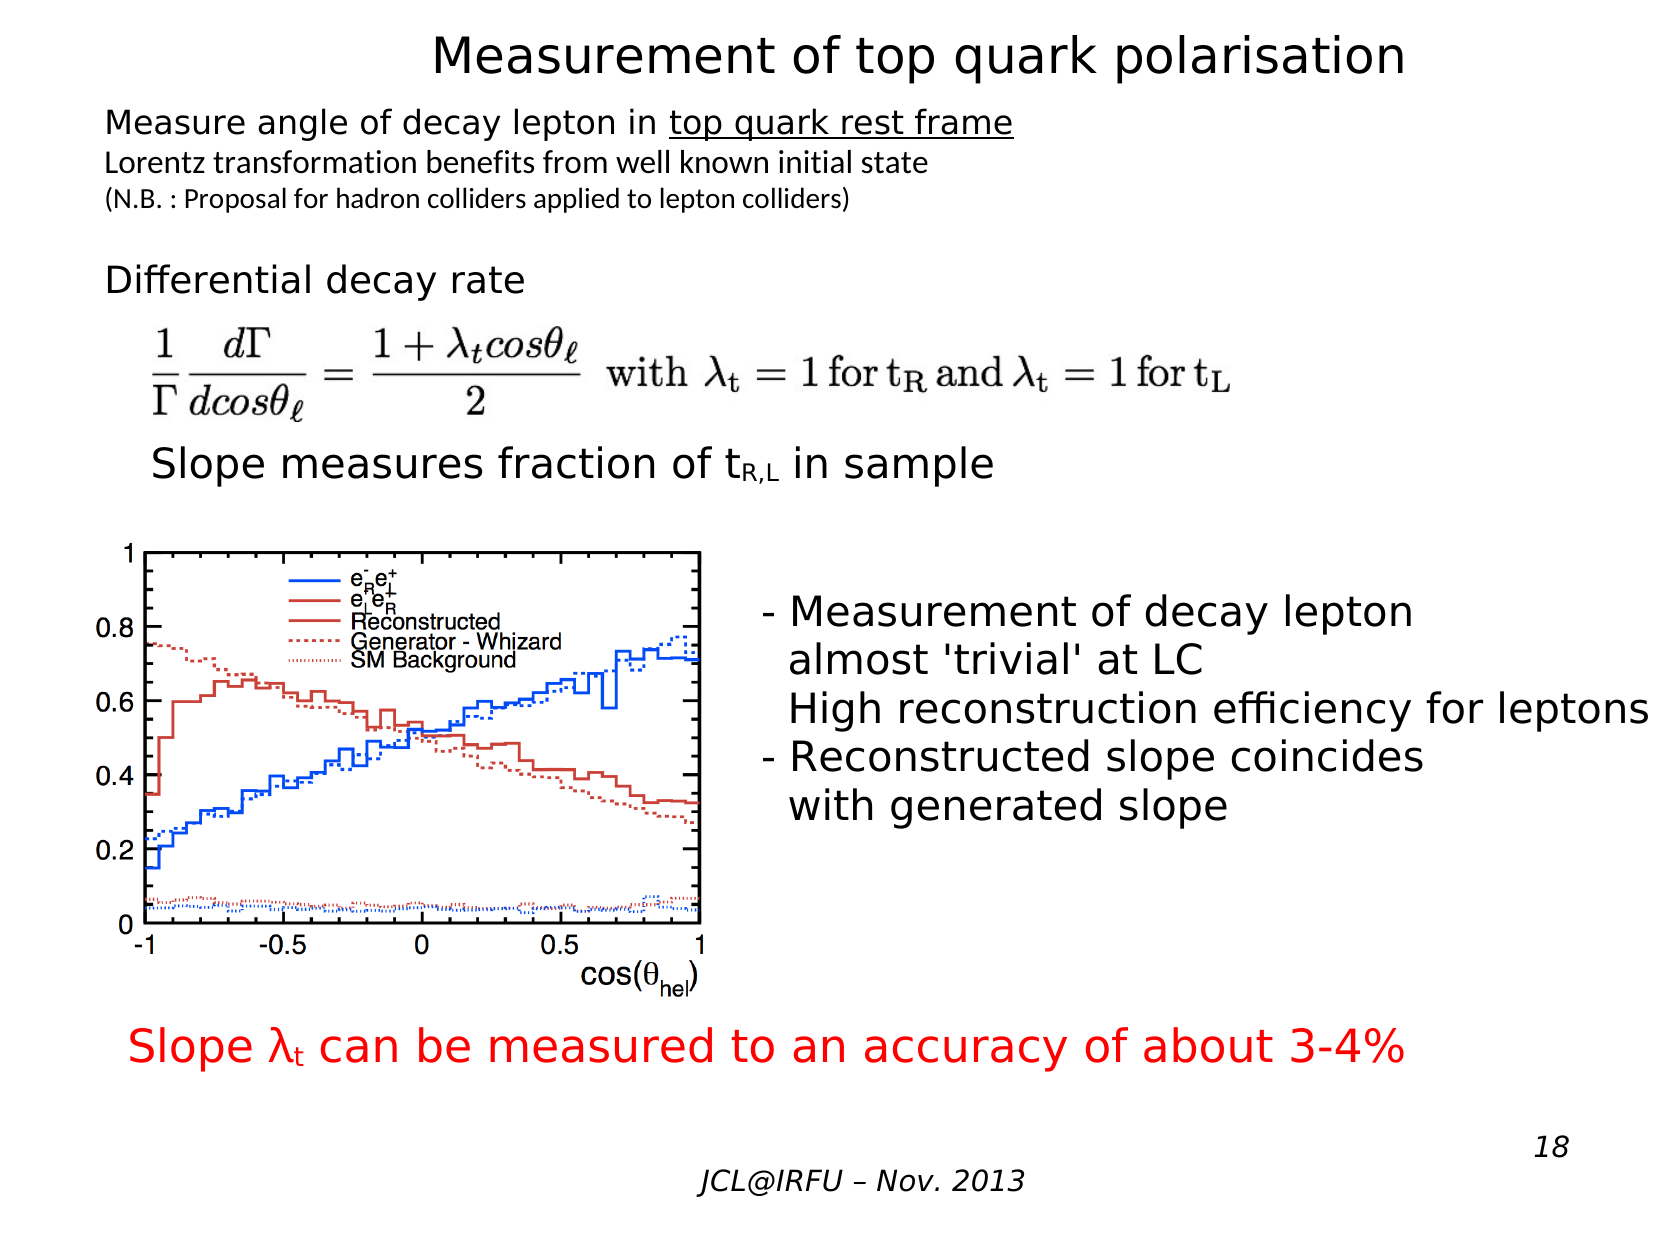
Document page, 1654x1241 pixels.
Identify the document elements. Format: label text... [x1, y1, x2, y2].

picture [19, 513, 758, 1013]
text_box Measurement of top quark polarisation [416, 19, 1422, 93]
text_box Slope λt can be measured to an accuracy of about 3-4% [112, 1012, 1426, 1163]
text_box Measure angle of decay lepton in top quark rest frame Lorentz transformation benefits from well known initial state (N.B. : Proposal for hadron colliders applied to lepton colliders) Differential decay rate [89, 95, 1040, 344]
text_box - Measurement of decay lepton almost 'trivial' at LC High reconstruction efficiency for leptons - Reconstructed slope coincides with generated slope [758, 580, 1654, 838]
picture [152, 325, 1231, 422]
text_box Slope measures fraction of tR,L in sample [135, 432, 1009, 509]
